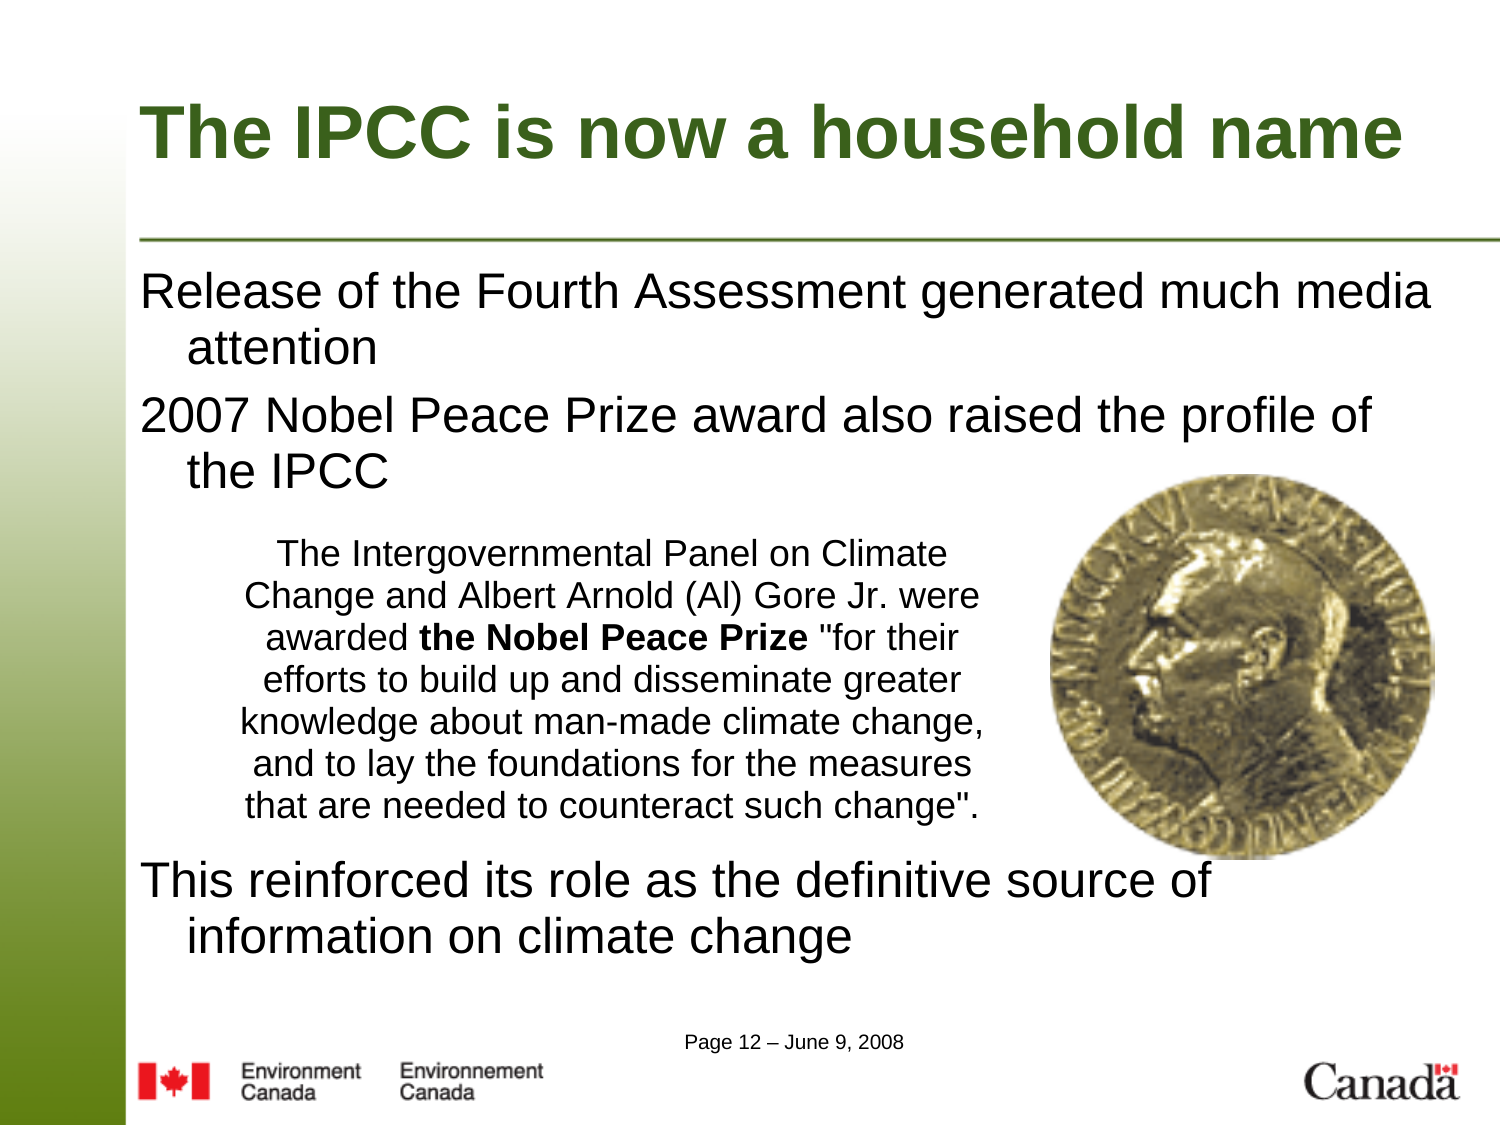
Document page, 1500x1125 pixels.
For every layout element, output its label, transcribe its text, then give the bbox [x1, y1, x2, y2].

list Release of the Fourth Assessment generated much media attention 2007 Nobel Peace Prize award also raised the profile of the IPCC This reinforced its role as the definitive source of information on climate change [125, 255, 1463, 1024]
title The IPCC is now a household name [125, 45, 1463, 221]
picture [0, 0, 1500, 1125]
text_box The Intergovernmental Panel on Climate Change and Albert Arnold (Al) Gore Jr. were awarded the Nobel Peace Prize "for their efforts to build up and disseminate greater knowledge about man-made climate change, and to lay the foundations for the measures that are needed to counteract such change". [212, 525, 1013, 835]
